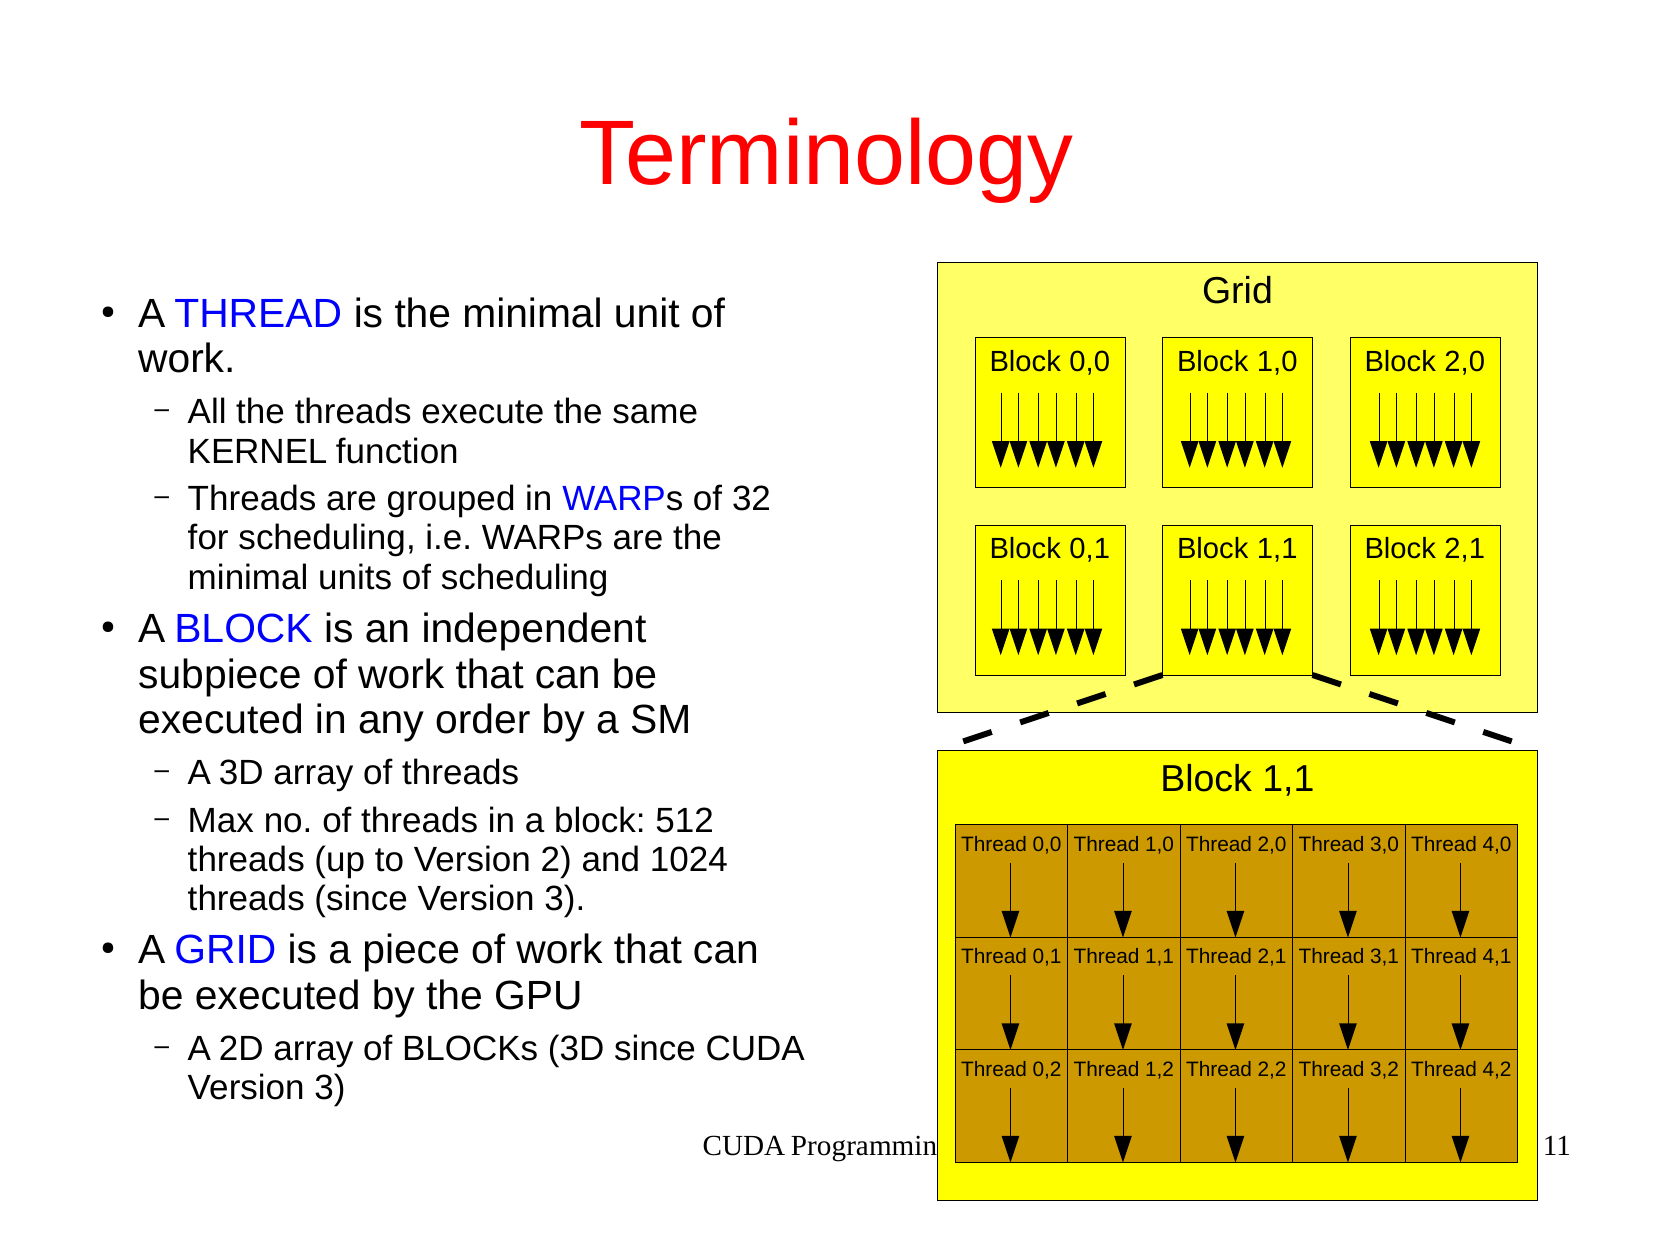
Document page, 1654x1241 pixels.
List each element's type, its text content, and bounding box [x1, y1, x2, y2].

text_box Thread 0,2 [955, 1049, 1068, 1163]
text_box Thread 4,1 [1406, 937, 1518, 1049]
text_box Thread 4,0 [1406, 824, 1518, 937]
text_box Block 2,1 [1350, 525, 1501, 676]
text_box Thread 3,0 [1292, 824, 1406, 937]
text_box Block 0,0 [975, 337, 1126, 488]
text_box Thread 1,0 [1068, 824, 1181, 937]
text_box Thread 3,1 [1292, 937, 1406, 1049]
text_box Block 1,1 [937, 750, 1538, 1201]
text_box Block 1,0 [1162, 337, 1313, 488]
text_box Thread 0,1 [955, 937, 1068, 1049]
title Terminology [82, 49, 1571, 257]
text_box Grid [937, 262, 1538, 713]
text_box Block 0,1 [975, 525, 1126, 676]
text_box Block 1,1 [1162, 525, 1313, 676]
text_box Thread 2,1 [1181, 937, 1292, 1049]
text_box Thread 1,1 [1068, 937, 1181, 1049]
text_box Block 2,0 [1350, 337, 1501, 488]
text_box Thread 1,2 [1068, 1049, 1181, 1163]
text_box Thread 2,0 [1181, 824, 1292, 937]
text_box Thread 0,0 [955, 824, 1068, 937]
text_box Thread 4,2 [1406, 1049, 1518, 1163]
text_box Thread 2,2 [1181, 1049, 1292, 1163]
text_box Thread 3,2 [1292, 1049, 1406, 1163]
list A THREAD is the minimal unit of work. All the threads execute the same KERNEL function Threads are grouped in WARPs of 32 for scheduling, i.e. WARPs are the minimal units of scheduling A BLOCK is an independent subpiece of work that can be executed in any order by a SM A 3D array of threads Max no. of threads in a block: 512 threads (up to Version 2) and 1024 threads (since Version 3). A GRID is a piece of work that can be executed by the GPU A 2D array of BLOCKs (3D since CUDA Version 3) [82, 290, 809, 1109]
